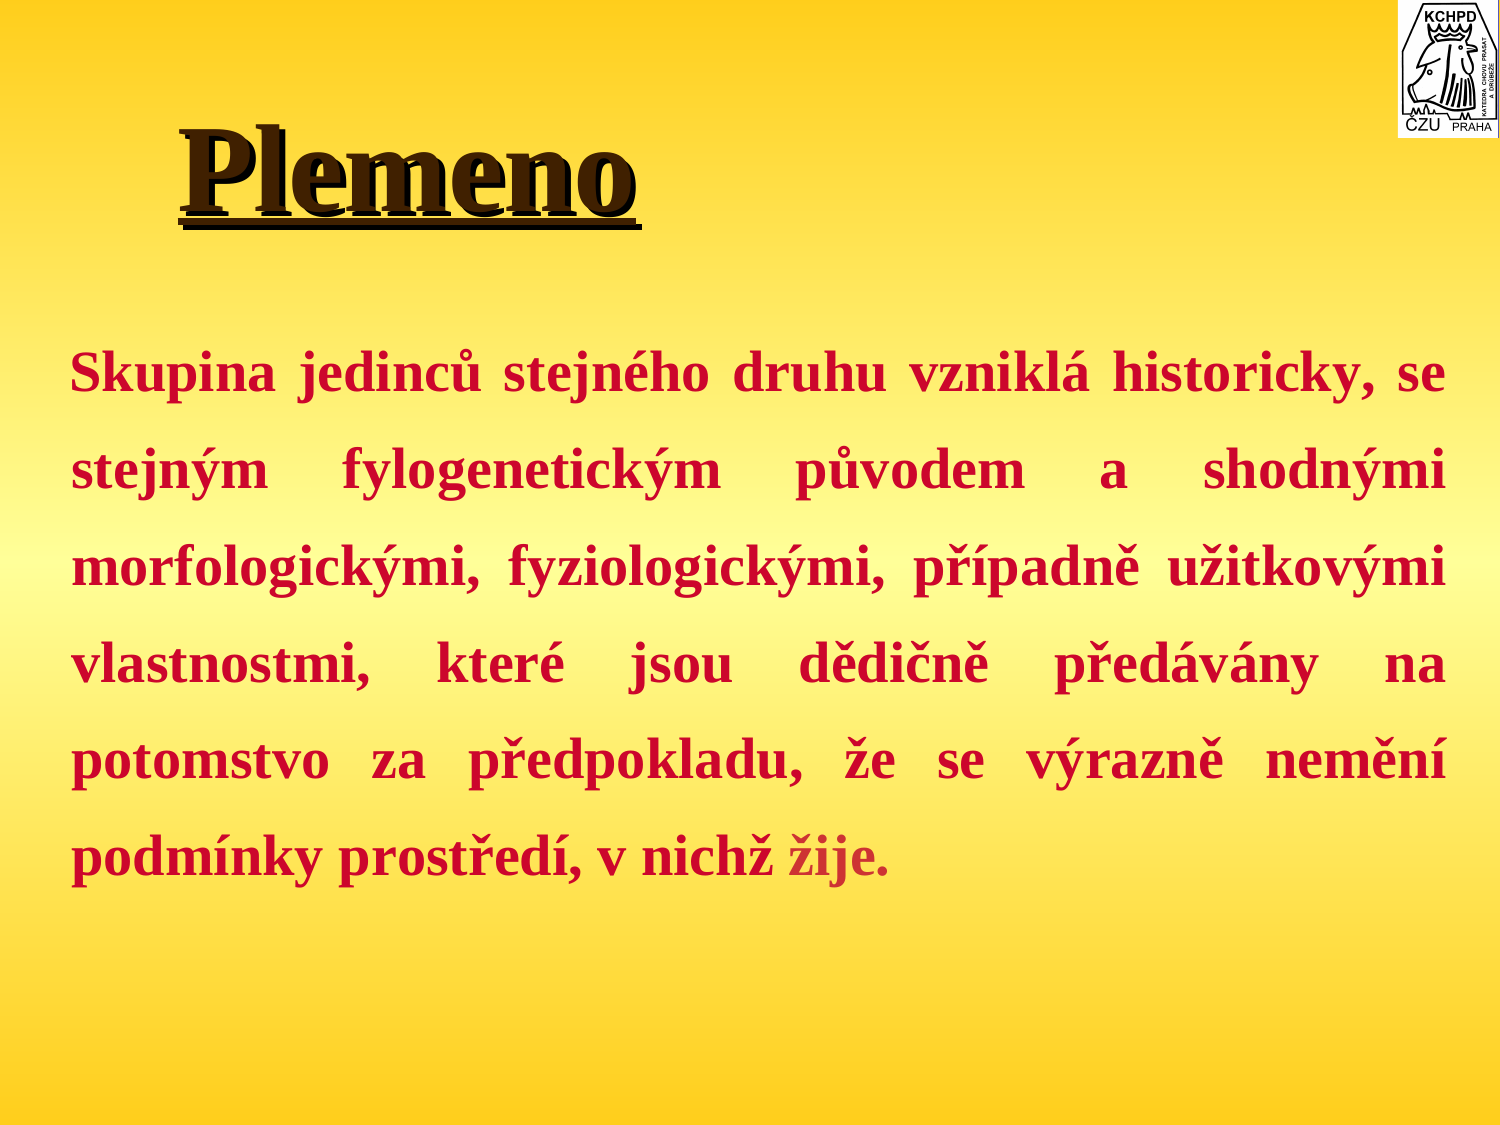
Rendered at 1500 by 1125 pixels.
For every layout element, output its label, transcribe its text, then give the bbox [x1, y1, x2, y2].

chart [1397, 0, 1500, 140]
list Skupina jedinců stejného druhu vzniklá historicky, se stejným fylogenetickým původem a shodnými morfologickými, fyziologickými, případně užitkovými vlastnostmi, které jsou dědičně předávány na potomstvo za předpokladu, že se výrazně nemění podmínky prostředí, v nichž žije. [0, 299, 1463, 1051]
title Plemeno [162, 74, 1438, 263]
